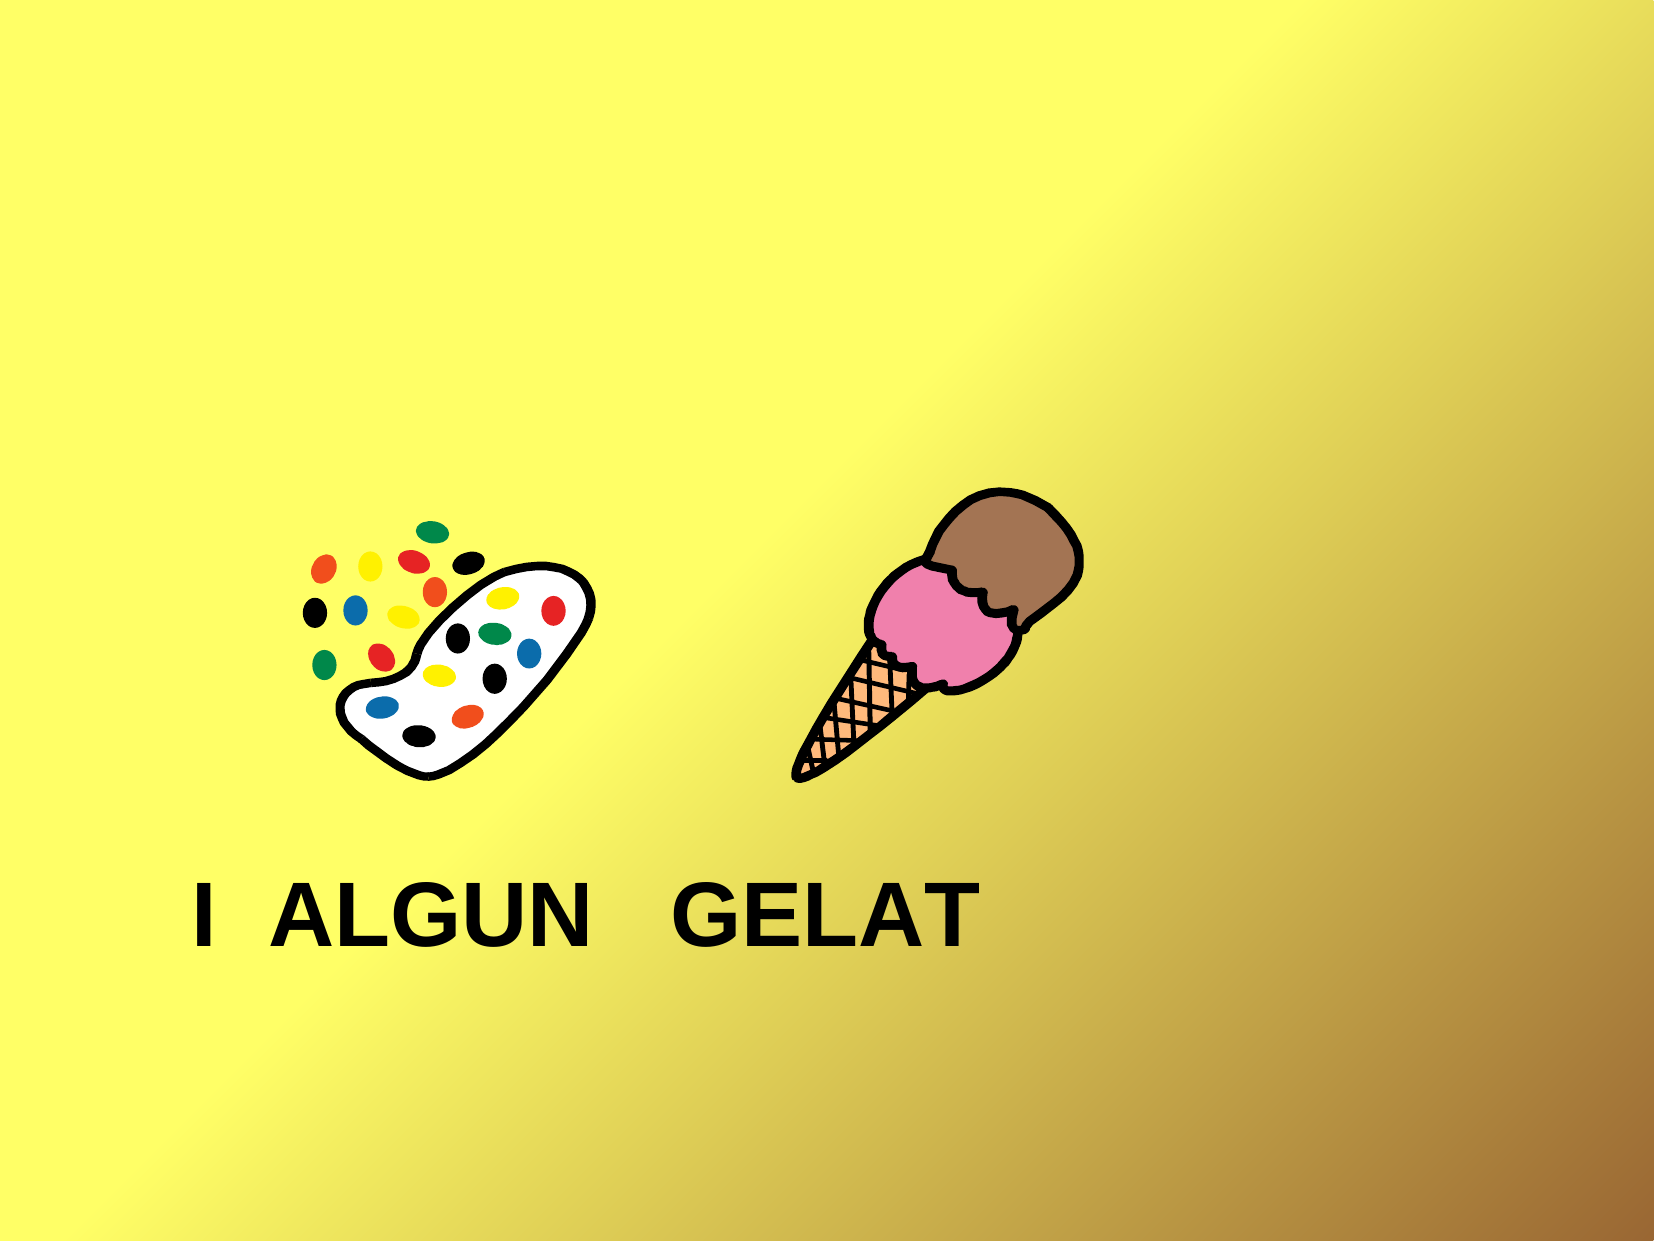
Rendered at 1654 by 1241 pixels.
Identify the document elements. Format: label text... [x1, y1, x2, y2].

picture [236, 501, 621, 798]
picture [708, 459, 1169, 827]
text_box I ALGUN GELAT [177, 856, 1654, 1033]
